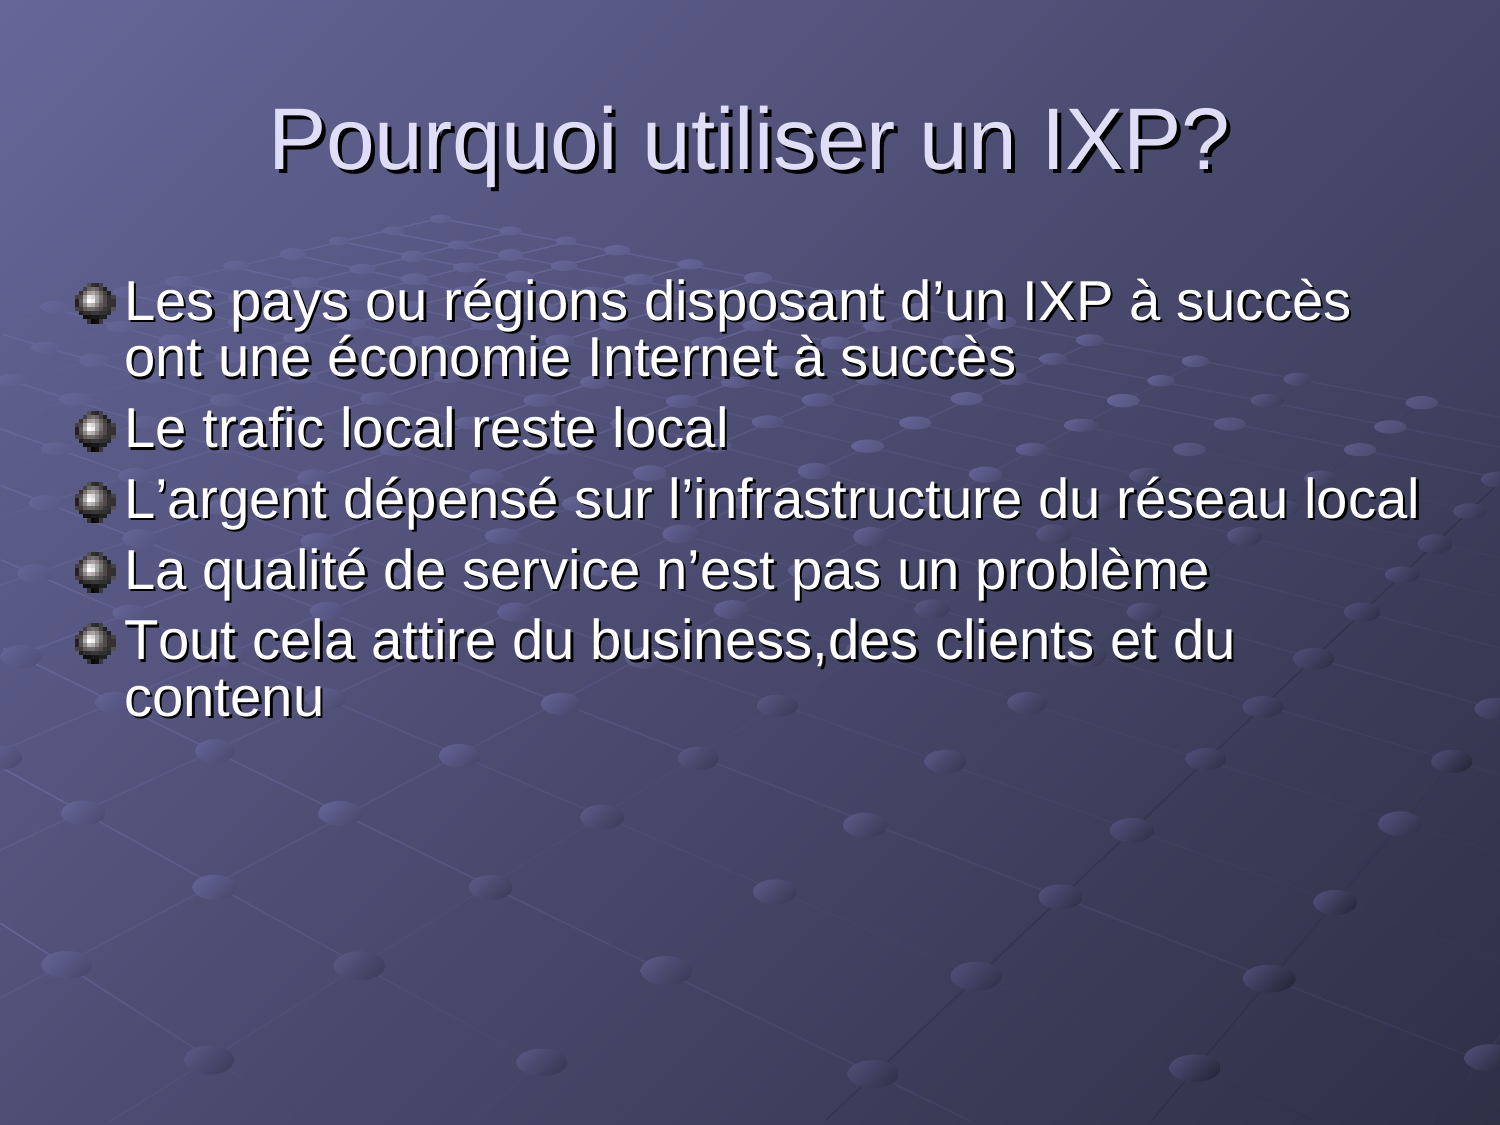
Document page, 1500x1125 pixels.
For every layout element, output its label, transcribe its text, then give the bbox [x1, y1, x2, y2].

title Pourquoi utiliser un IXP? [75, 45, 1426, 233]
list Les pays ou régions disposant d’un IXP à succès ont une économie Internet à succès Le trafic local reste local L’argent dépensé sur l’infrastructure du réseau local La qualité de service n’est pas un problème Tout cela attire du business,des clients et du contenu [53, 267, 1449, 1011]
